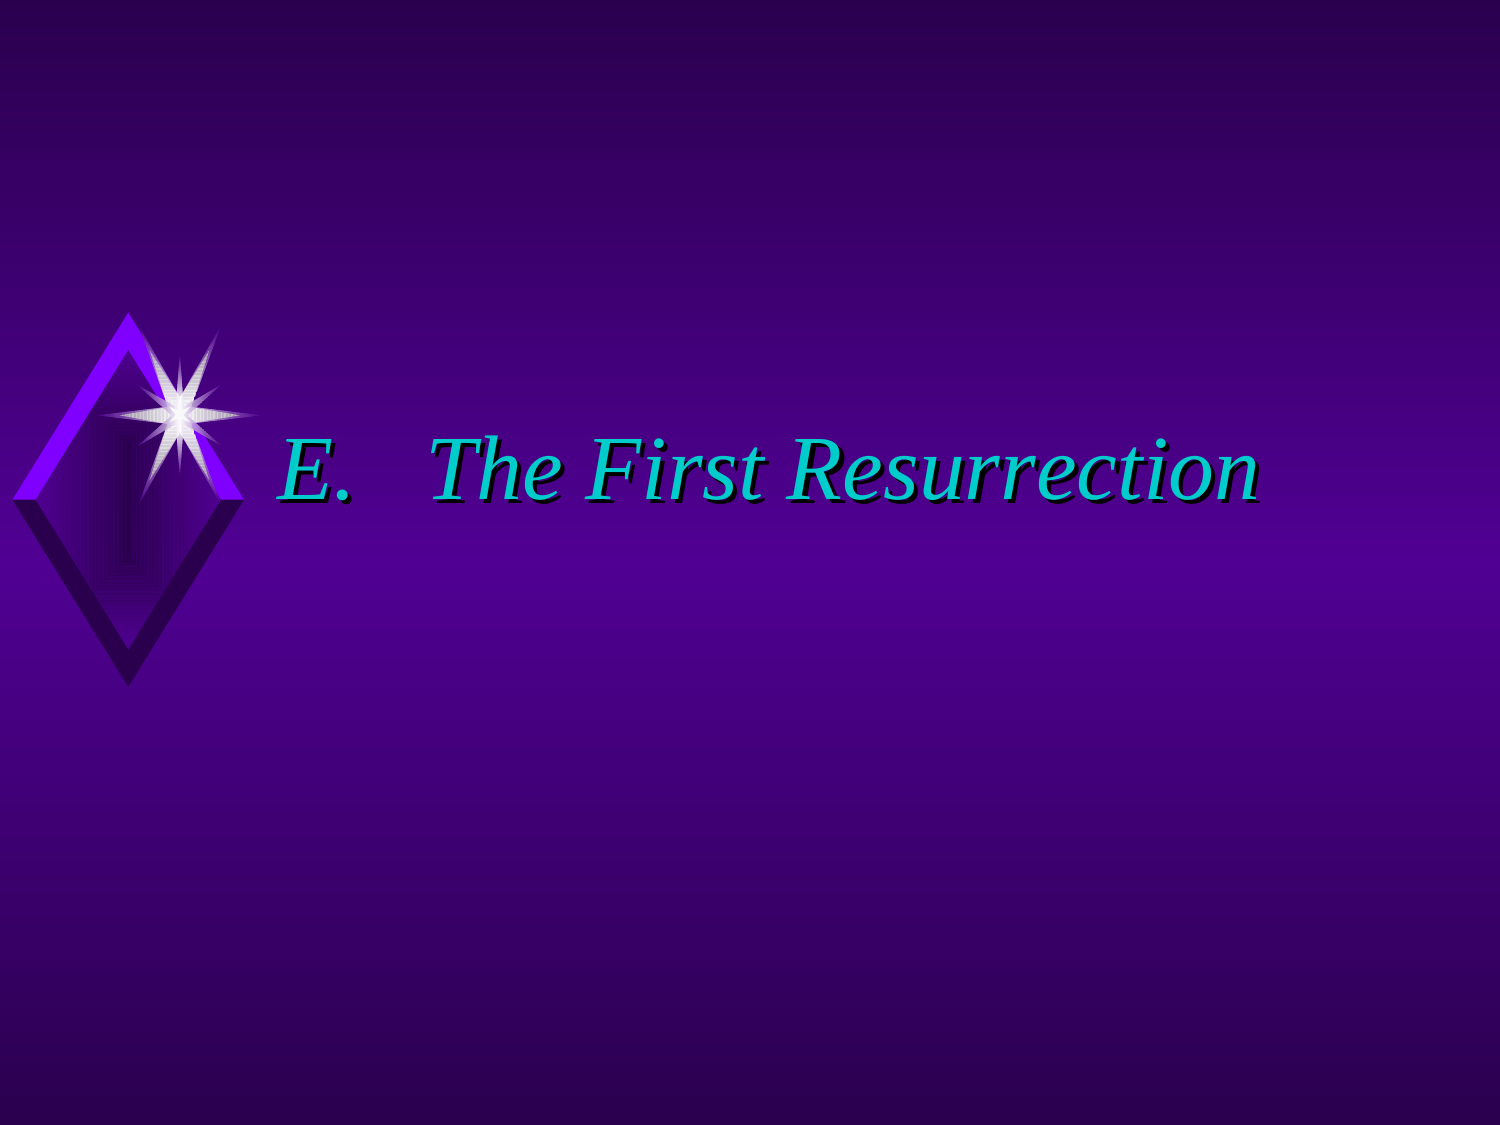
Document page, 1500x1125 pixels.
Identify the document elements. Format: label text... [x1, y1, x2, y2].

title E. The First Resurrection [262, 374, 1500, 563]
